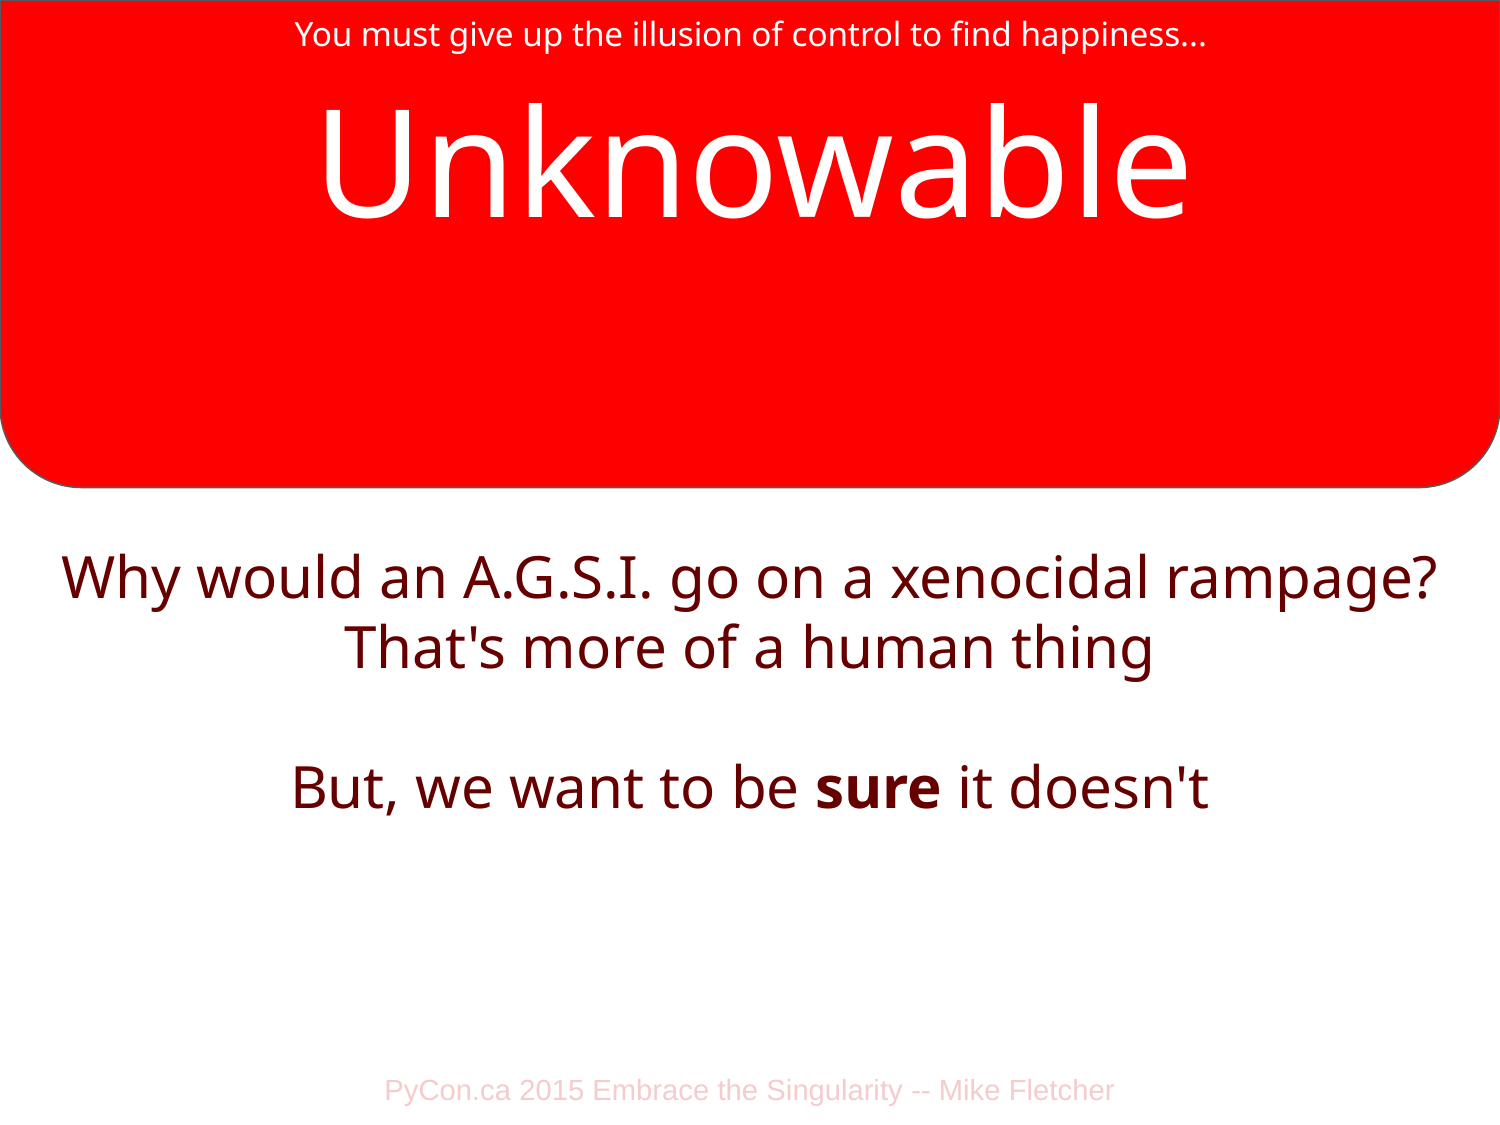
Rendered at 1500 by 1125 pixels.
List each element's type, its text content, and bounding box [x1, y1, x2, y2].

subtitle You must give up the illusion of control to find happiness... [1, 0, 1500, 65]
title Unknowable [28, 65, 1480, 488]
subtitle Why would an A.G.S.I. go on a xenocidal rampage? That's more of a human thing But, we want to be sure it doesn't [0, 525, 1500, 1107]
